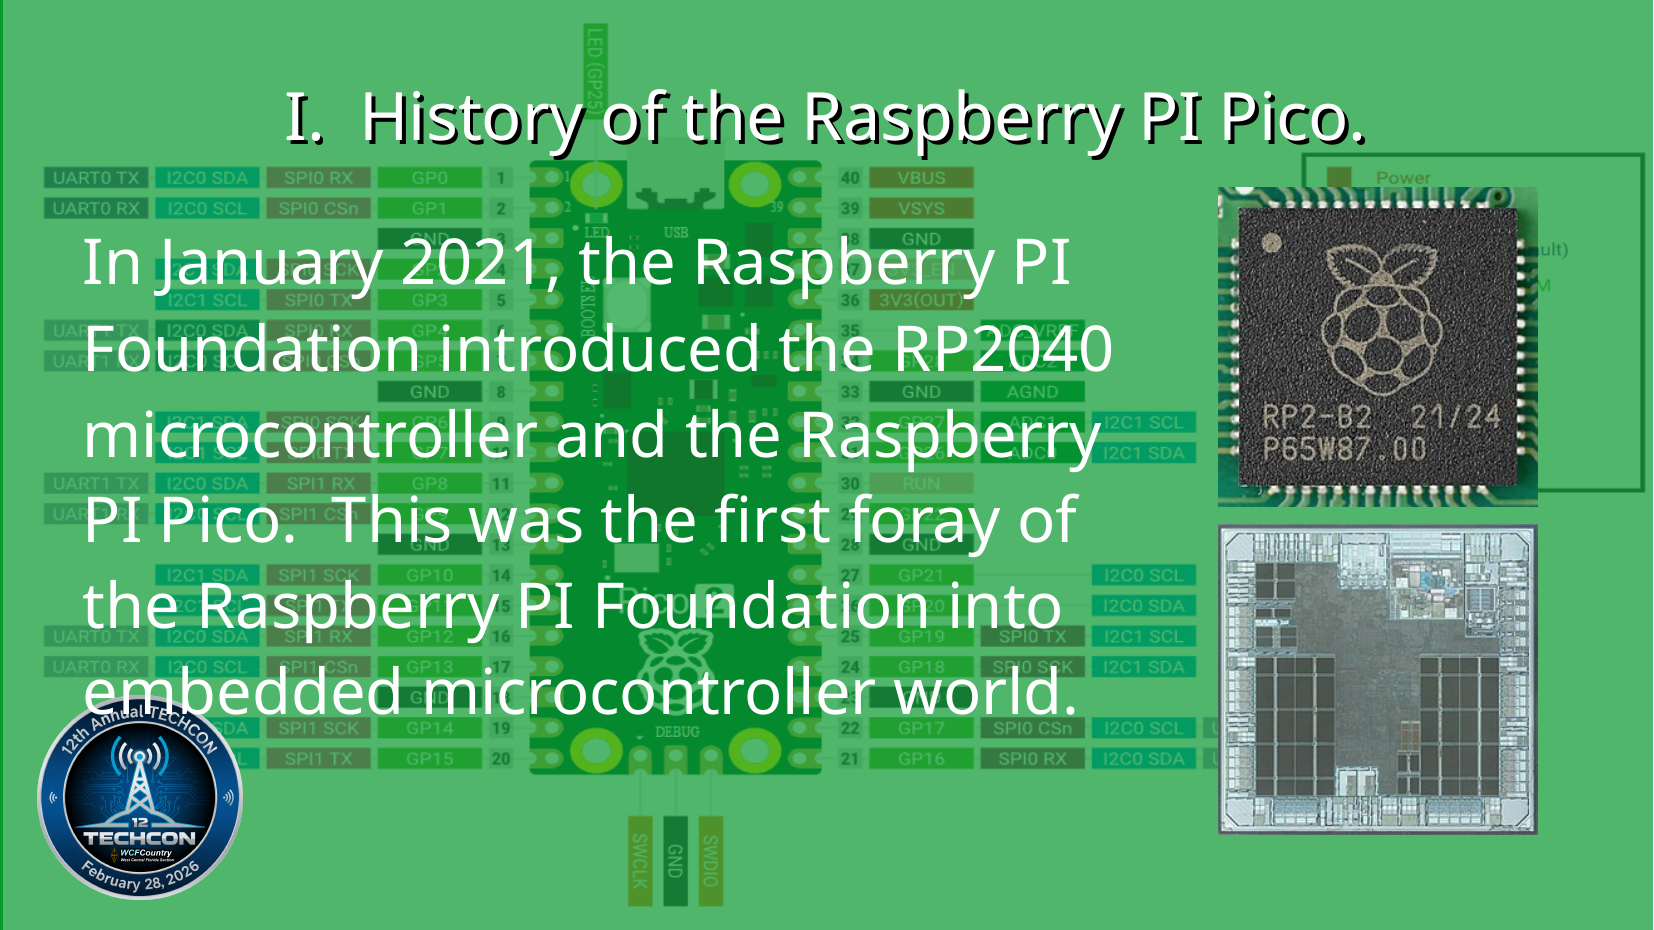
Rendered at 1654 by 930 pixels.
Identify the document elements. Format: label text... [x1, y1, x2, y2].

title I. History of the Raspberry PI Pico. [82, 37, 1571, 193]
list In January 2021, the Raspberry PI Foundation introduced the RP2040 microcontroller and the Raspberry PI Pico. This was the first foray of the Raspberry PI Foundation into embedded microcontroller world. [82, 217, 1126, 757]
picture [1218, 524, 1538, 835]
picture [1218, 187, 1538, 507]
picture [37, 695, 243, 900]
